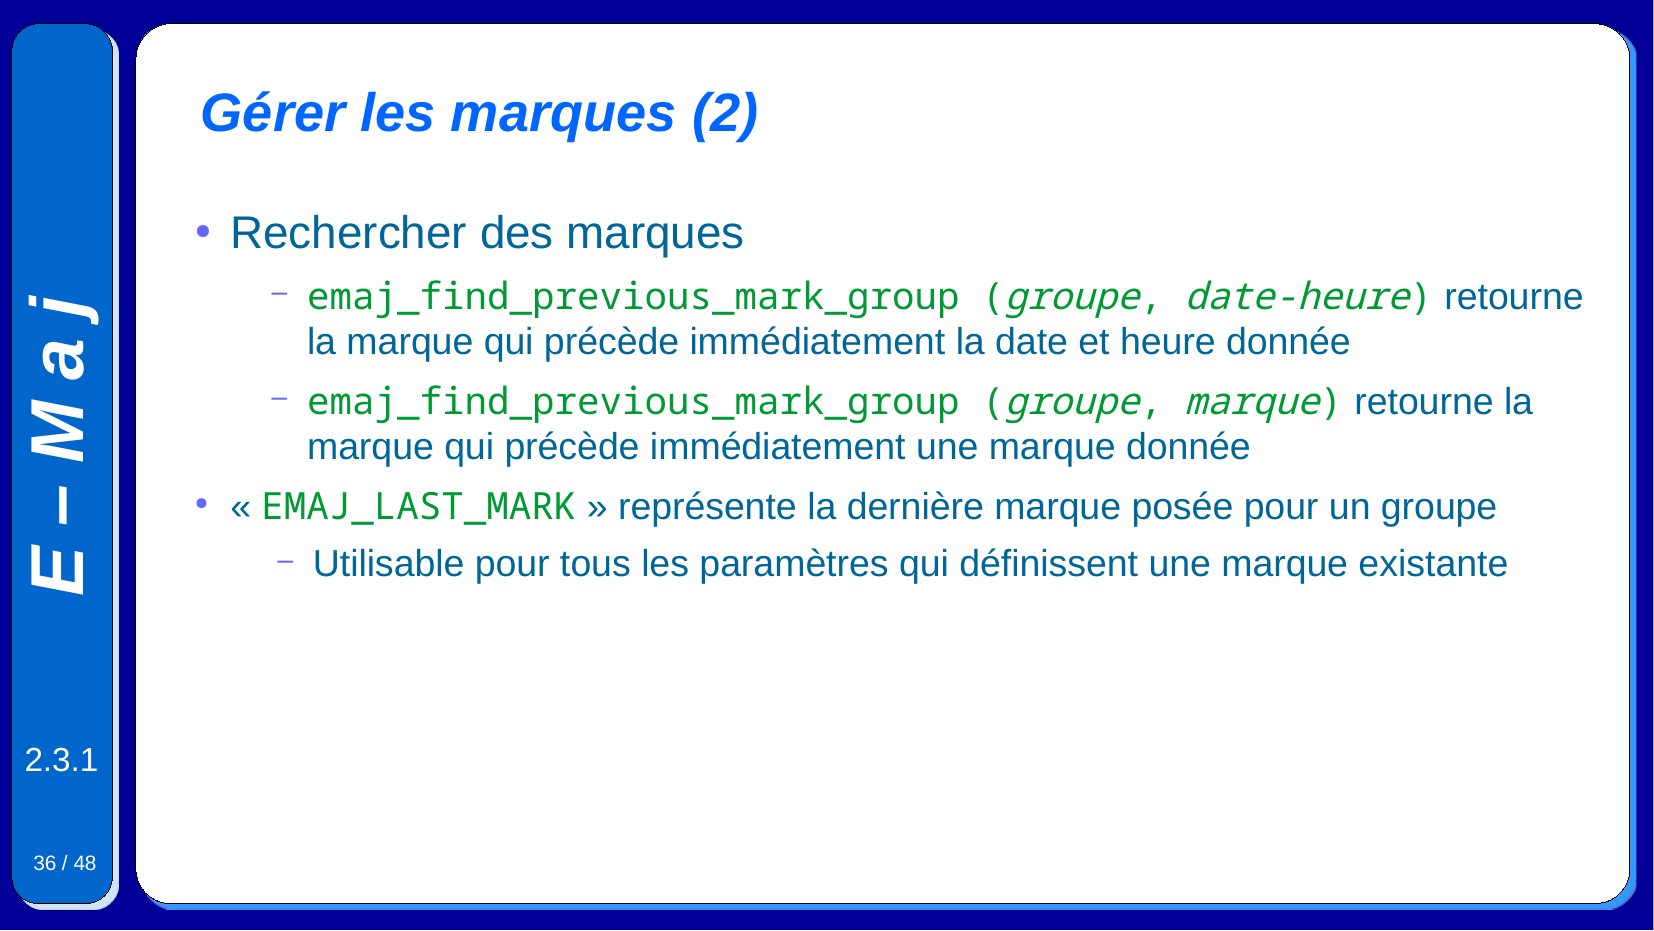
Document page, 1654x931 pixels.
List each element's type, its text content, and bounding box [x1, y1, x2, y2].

title Gérer les marques (2) [200, 34, 1575, 191]
list Rechercher des marques emaj_find_previous_mark_group (groupe, date-heure) retourne la marque qui précède immédiatement la date et heure donnée emaj_find_previous_mark_group (groupe, marque) retourne la marque qui précède immédiatement une marque donnée « EMAJ_LAST_MARK » représente la dernière marque posée pour un groupe Utilisable pour tous les paramètres qui définissent une marque existante [177, 206, 1587, 827]
